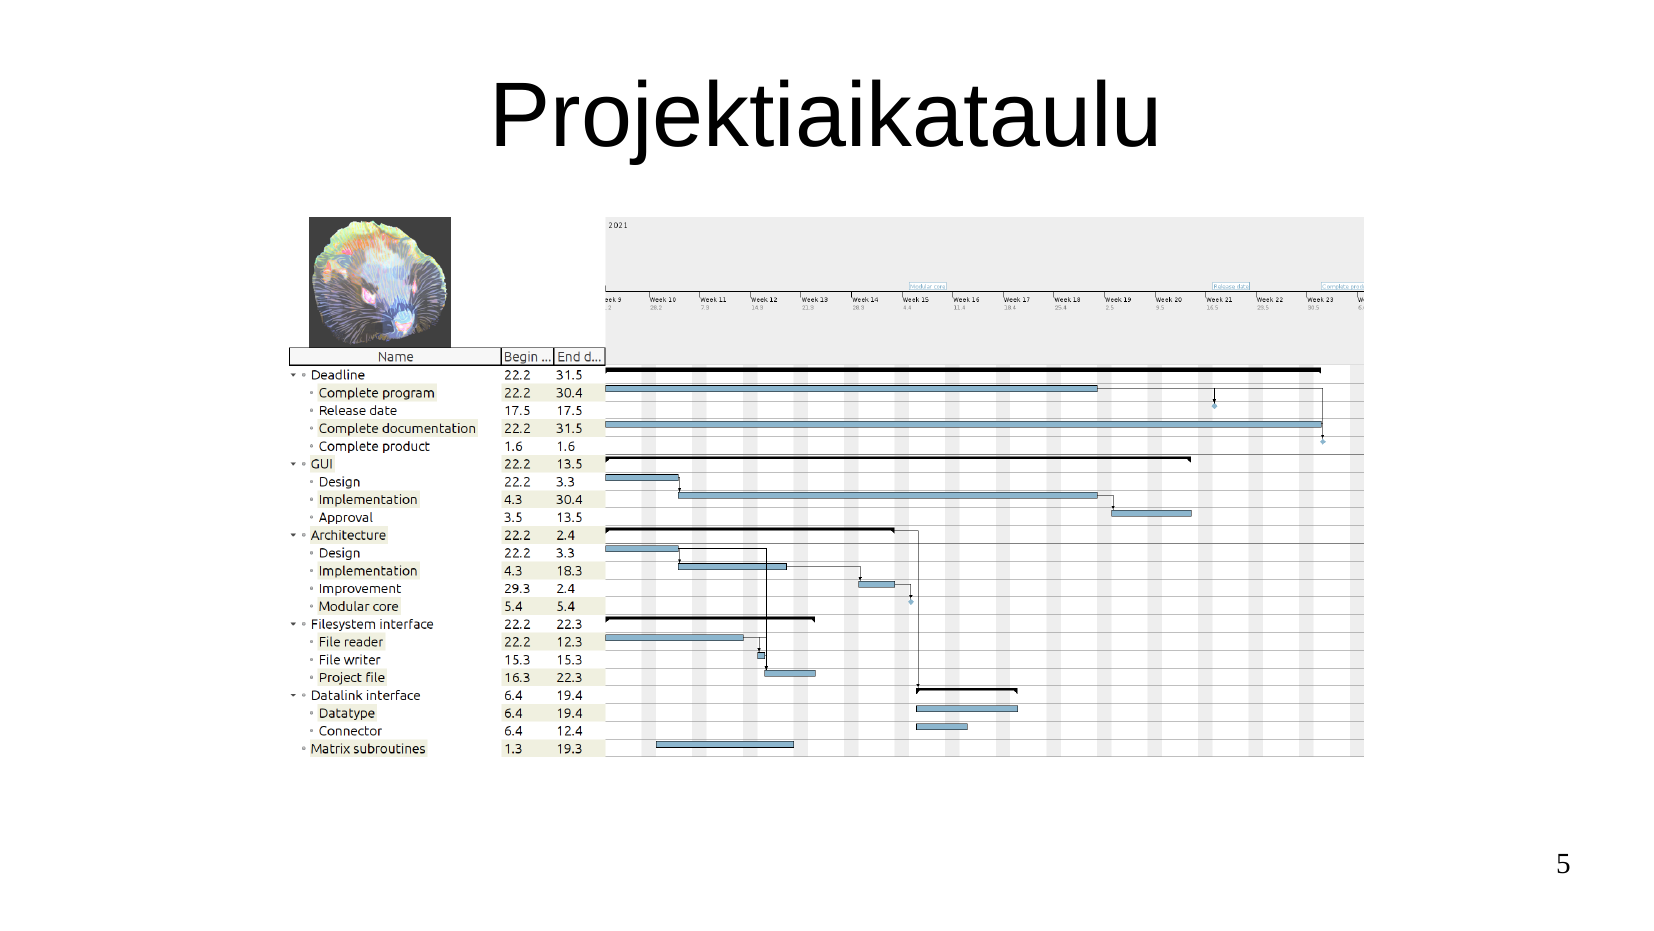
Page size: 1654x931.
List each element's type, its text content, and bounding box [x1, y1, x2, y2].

picture [289, 217, 1364, 758]
title Projektiaikataulu [82, 37, 1571, 193]
